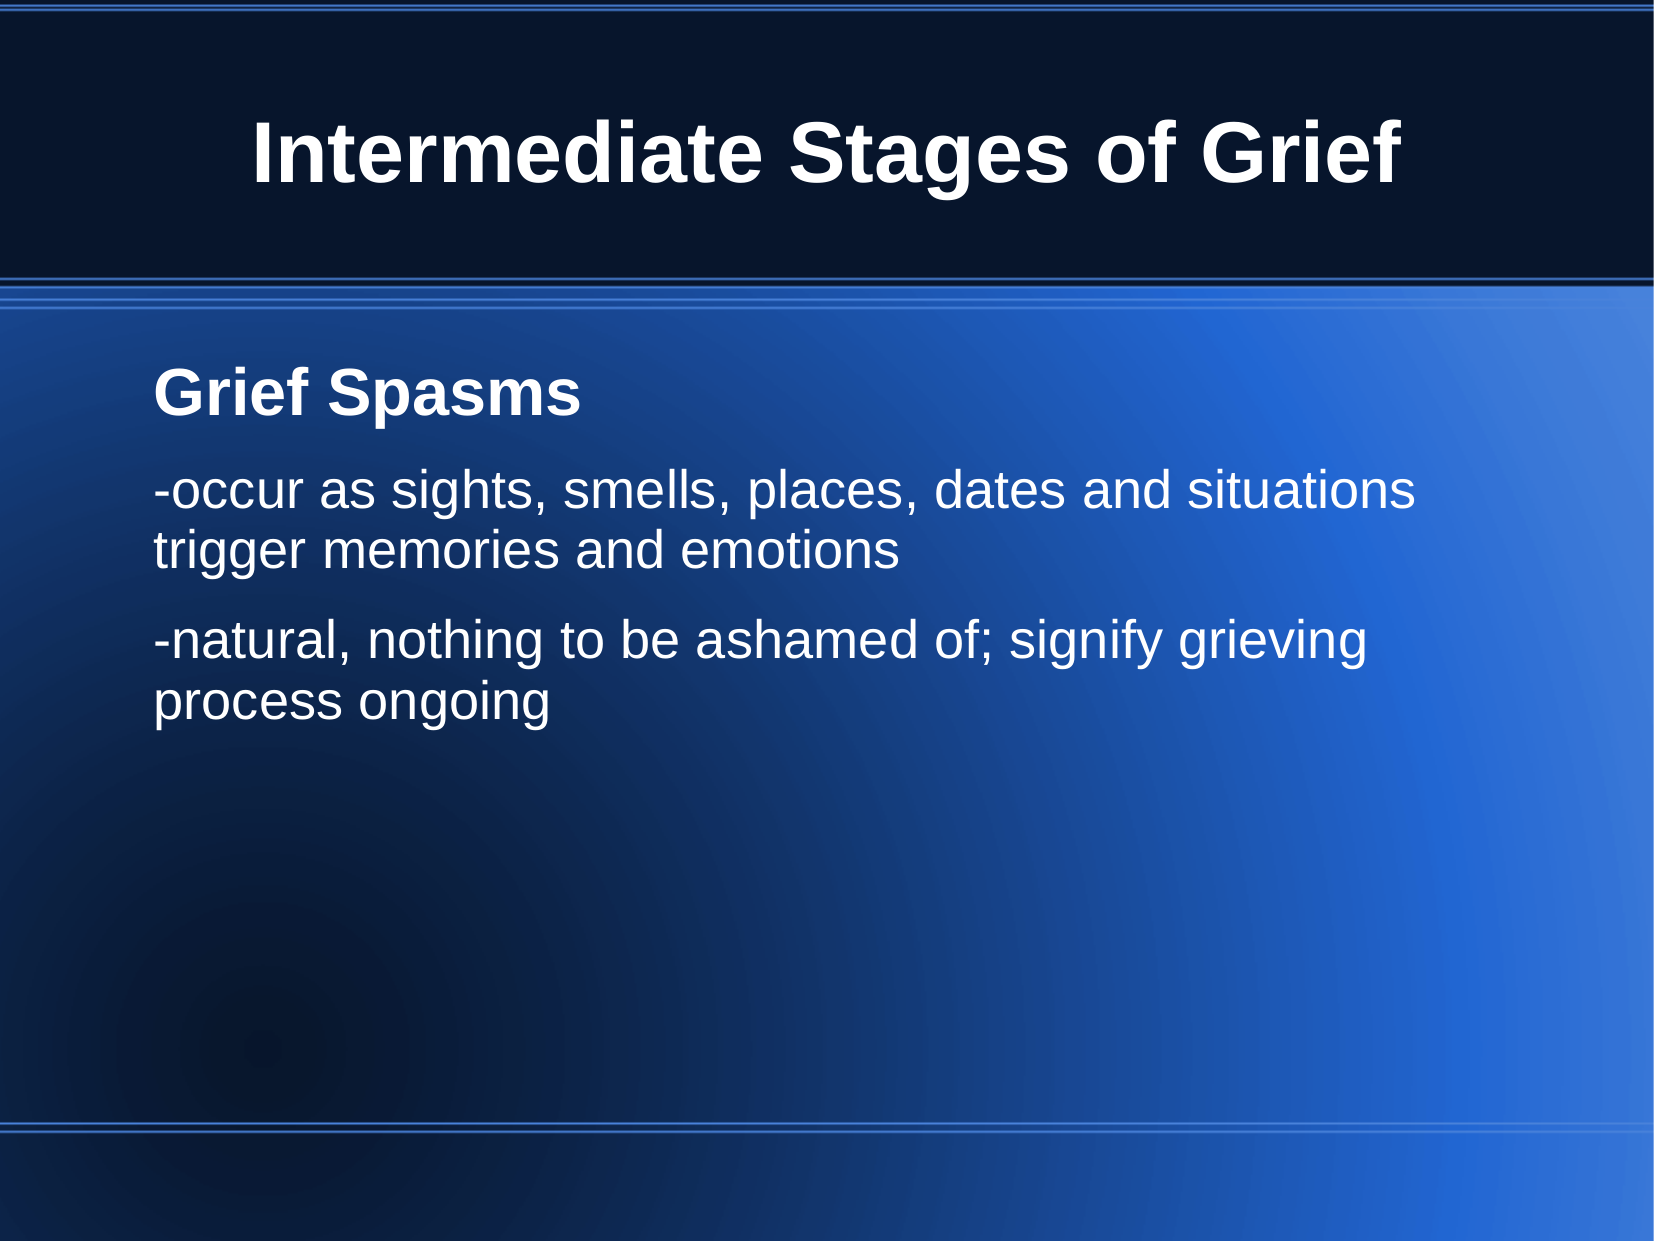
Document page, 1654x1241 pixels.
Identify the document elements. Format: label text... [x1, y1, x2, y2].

picture [0, 0, 1654, 1241]
title Intermediate Stages of Grief [82, 49, 1571, 257]
list Grief Spasms -occur as sights, smells, places, dates and situations trigger memories and emotions -natural, nothing to be ashamed of; signify grieving process ongoing [82, 355, 1571, 1058]
